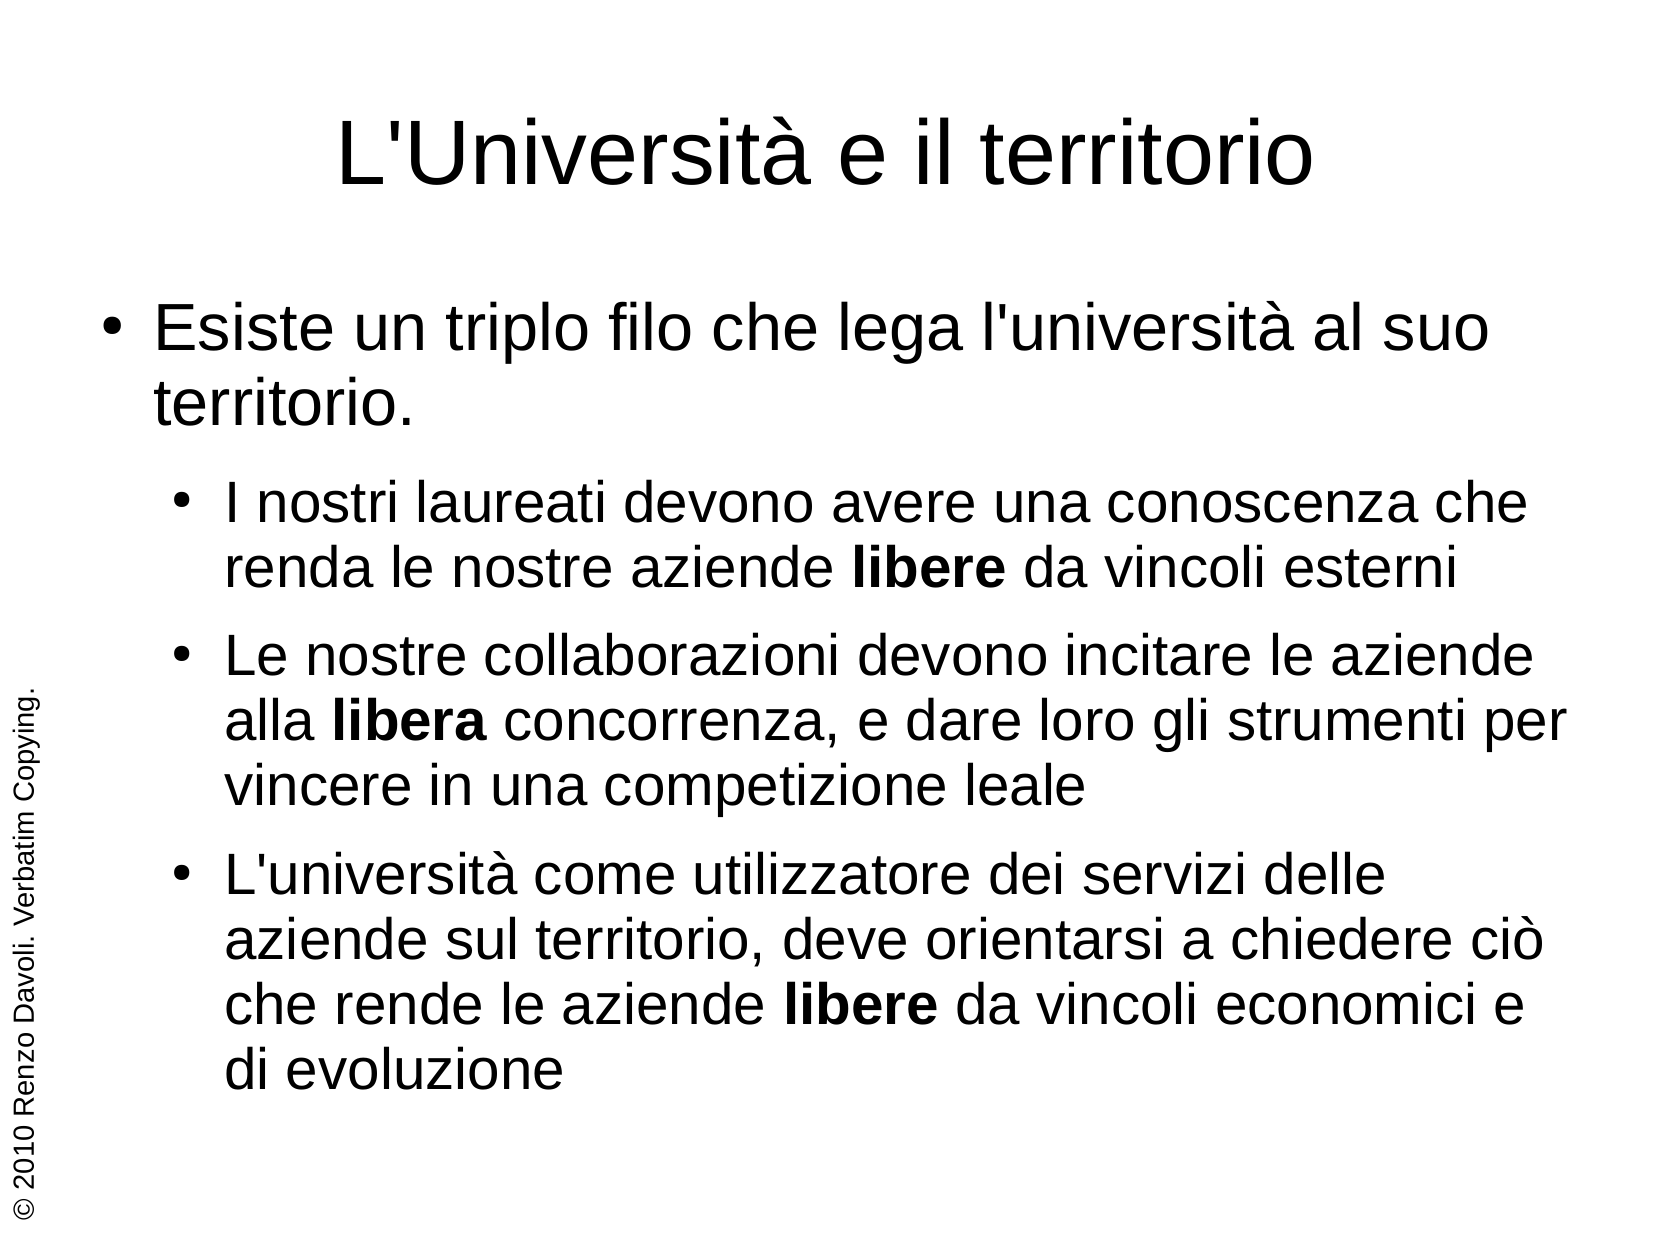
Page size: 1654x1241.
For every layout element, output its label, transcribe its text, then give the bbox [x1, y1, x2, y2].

title L'Università e il territorio [82, 56, 1571, 250]
list Esiste un triplo filo che lega l'università al suo territorio. I nostri laureati devono avere una conoscenza che renda le nostre aziende libere da vincoli esterni Le nostre collaborazioni devono incitare le aziende alla libera concorrenza, e dare loro gli strumenti per vincere in una competizione leale L'università come utilizzatore dei servizi delle aziende sul territorio, deve orientarsi a chiedere ciò che rende le aziende libere da vincoli economici e di evoluzione [82, 290, 1571, 1109]
